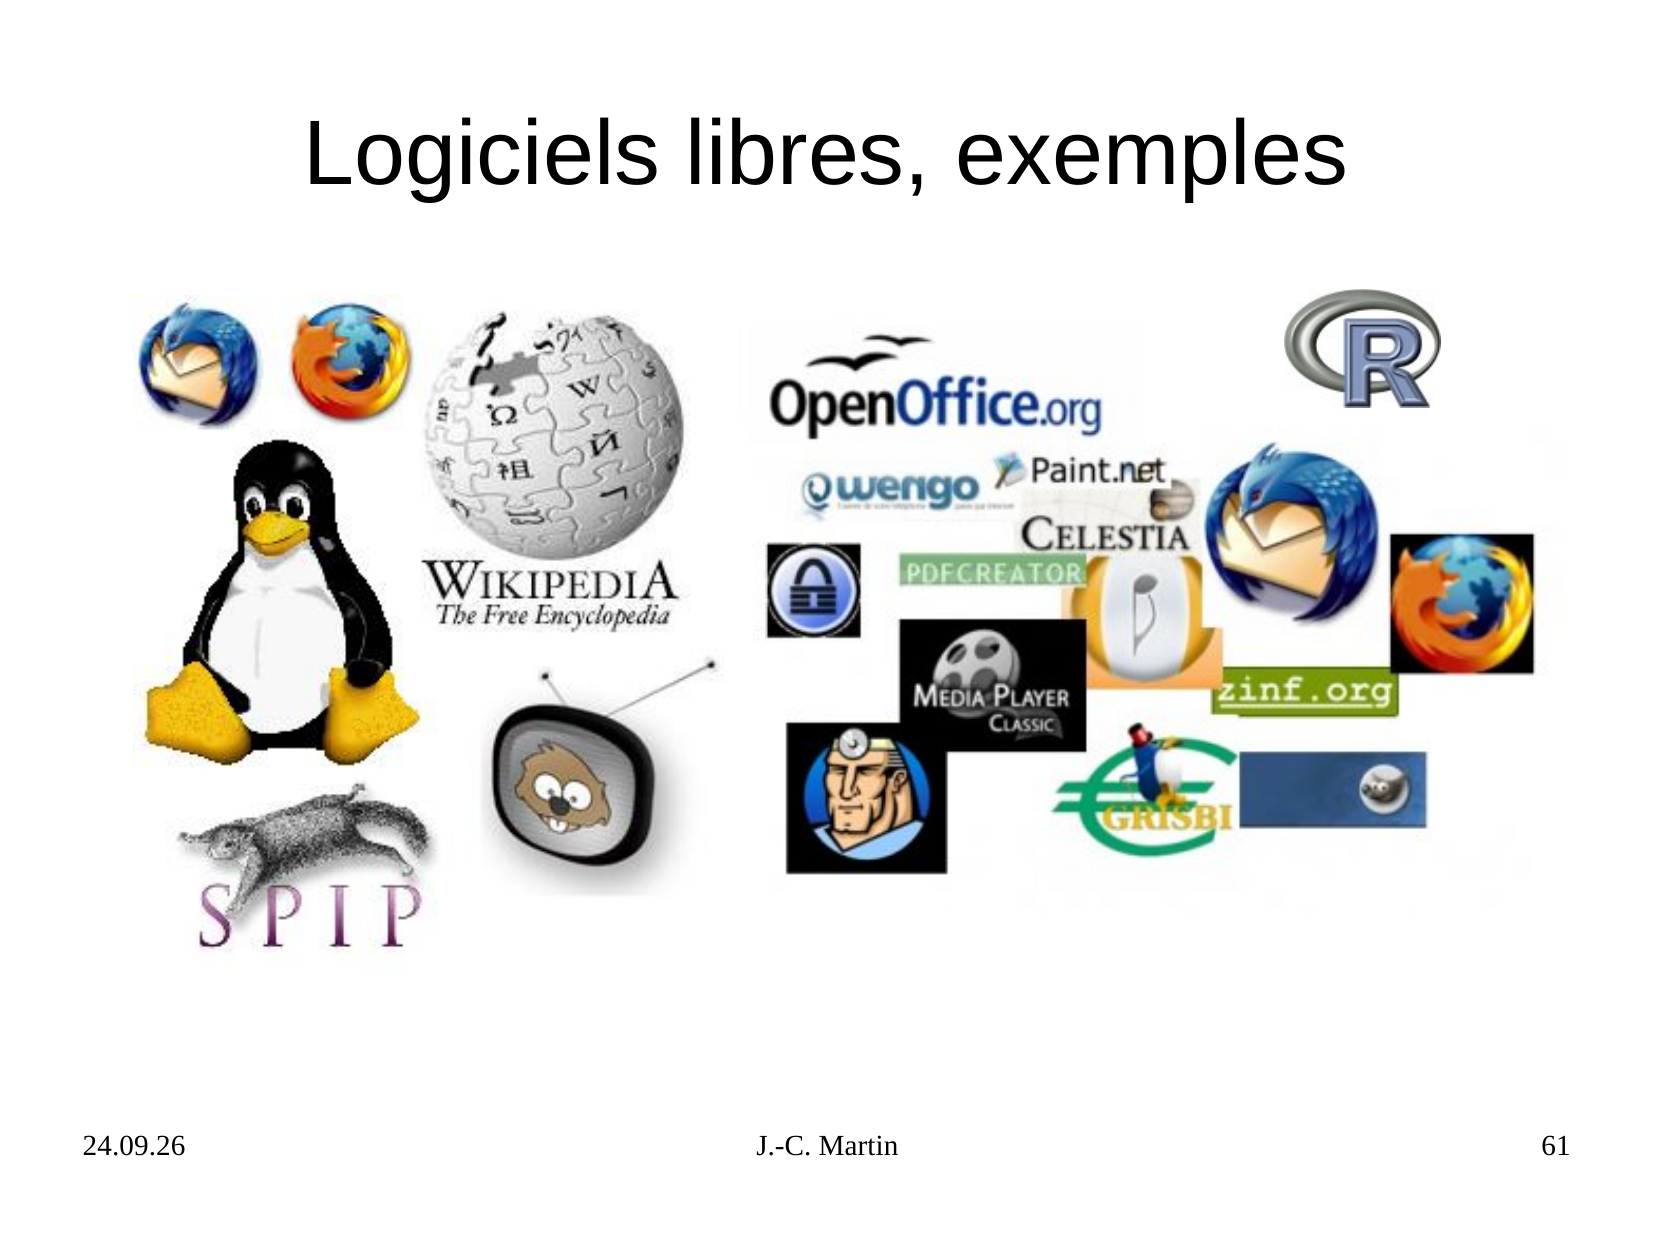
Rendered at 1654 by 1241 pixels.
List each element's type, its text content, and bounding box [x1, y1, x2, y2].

title Logiciels libres, exemples [82, 49, 1571, 257]
picture [133, 289, 1565, 985]
